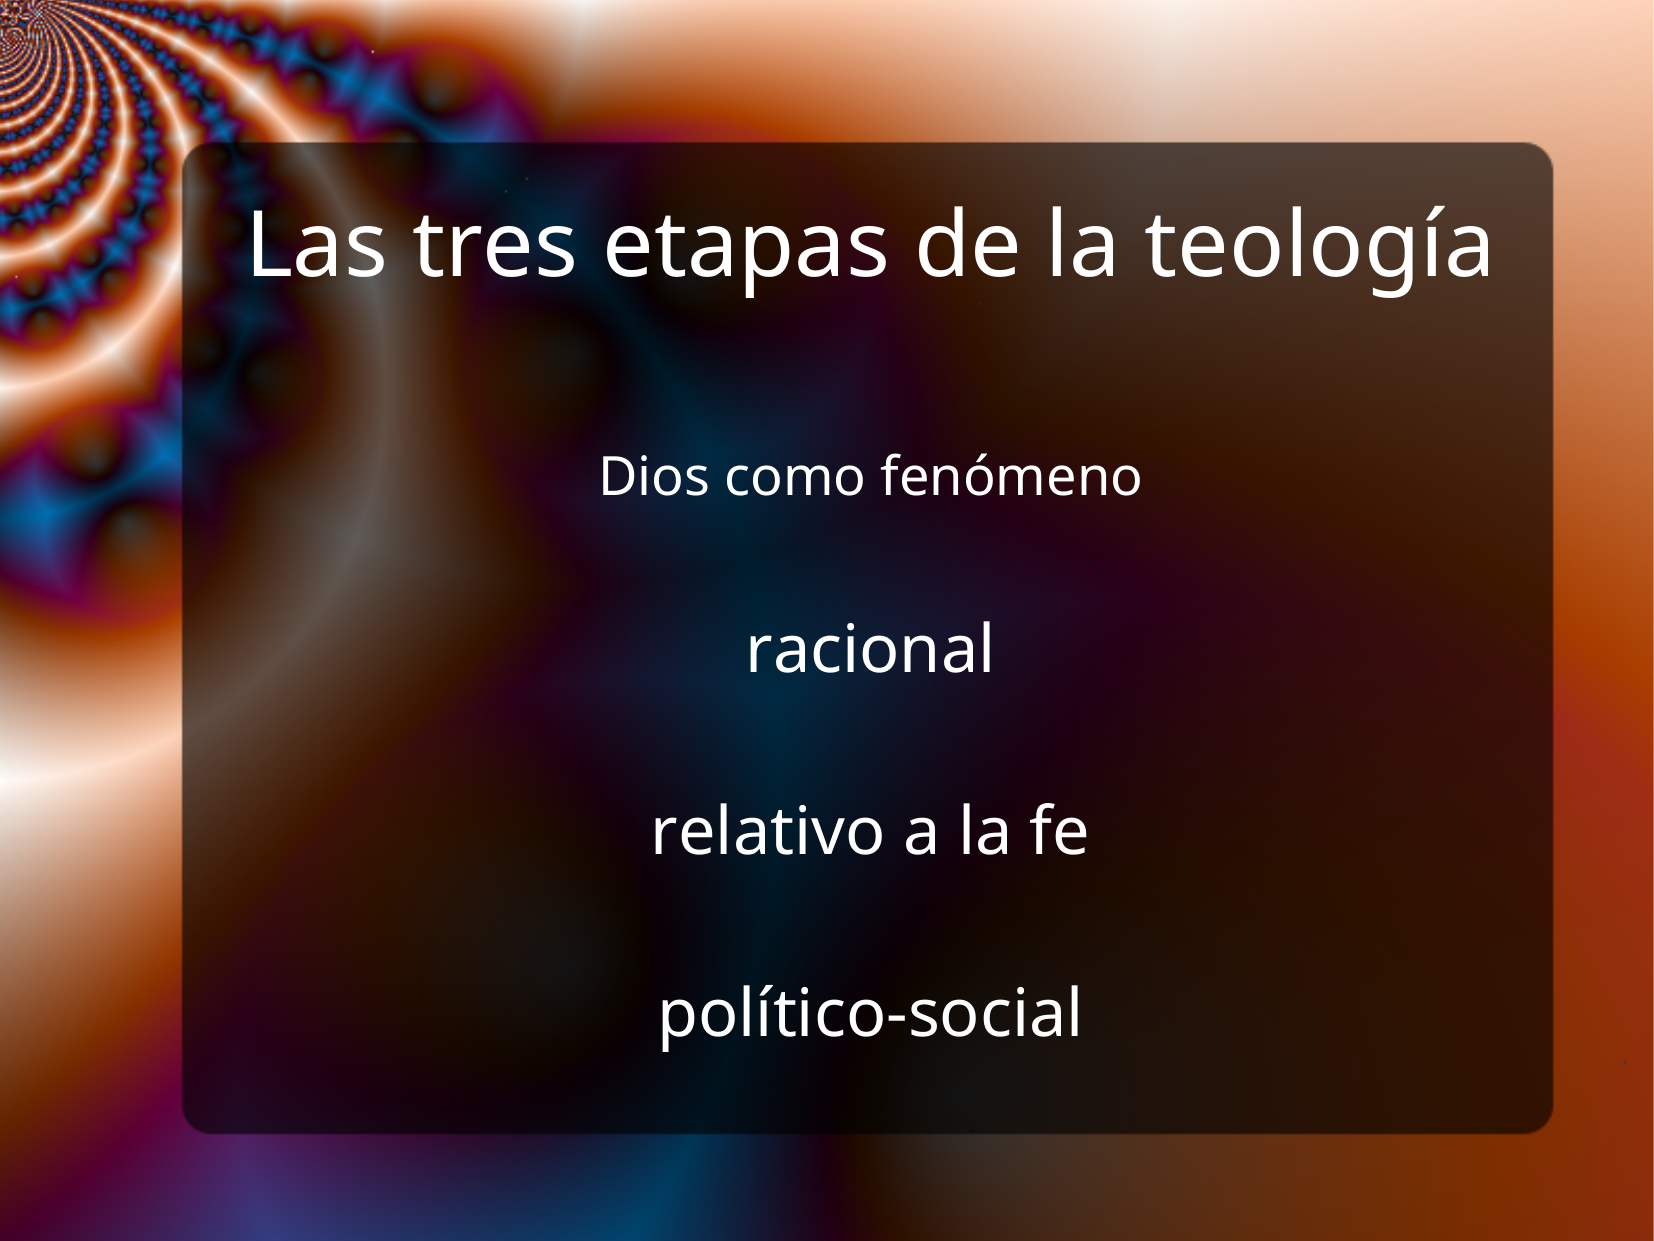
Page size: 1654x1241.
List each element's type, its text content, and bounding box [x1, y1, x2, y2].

subtitle Dios como fenómeno racional relativo a la fe político-social [206, 383, 1536, 1109]
picture [0, 0, 1654, 1241]
title Las tres etapas de la teología [206, 149, 1536, 333]
